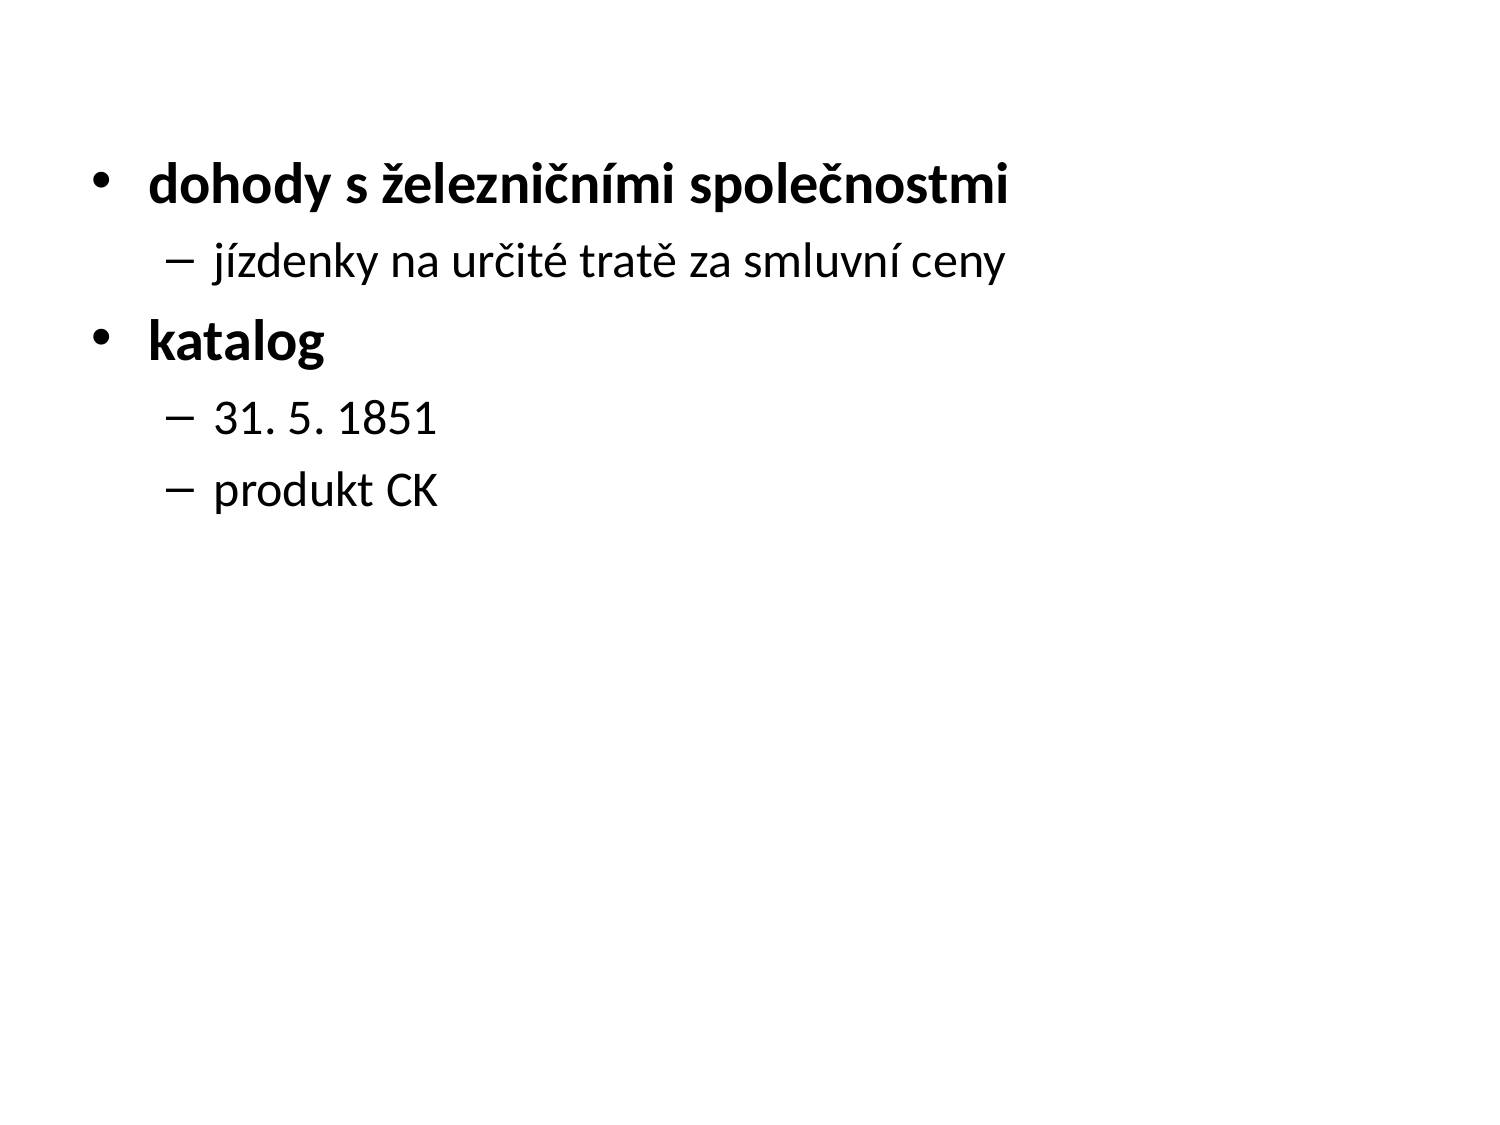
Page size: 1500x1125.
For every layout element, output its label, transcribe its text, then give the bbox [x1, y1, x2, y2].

list dohody s železničními společnostmi jízdenky na určité tratě za smluvní ceny katalog 31. 5. 1851 produkt CK [76, 137, 1427, 1010]
